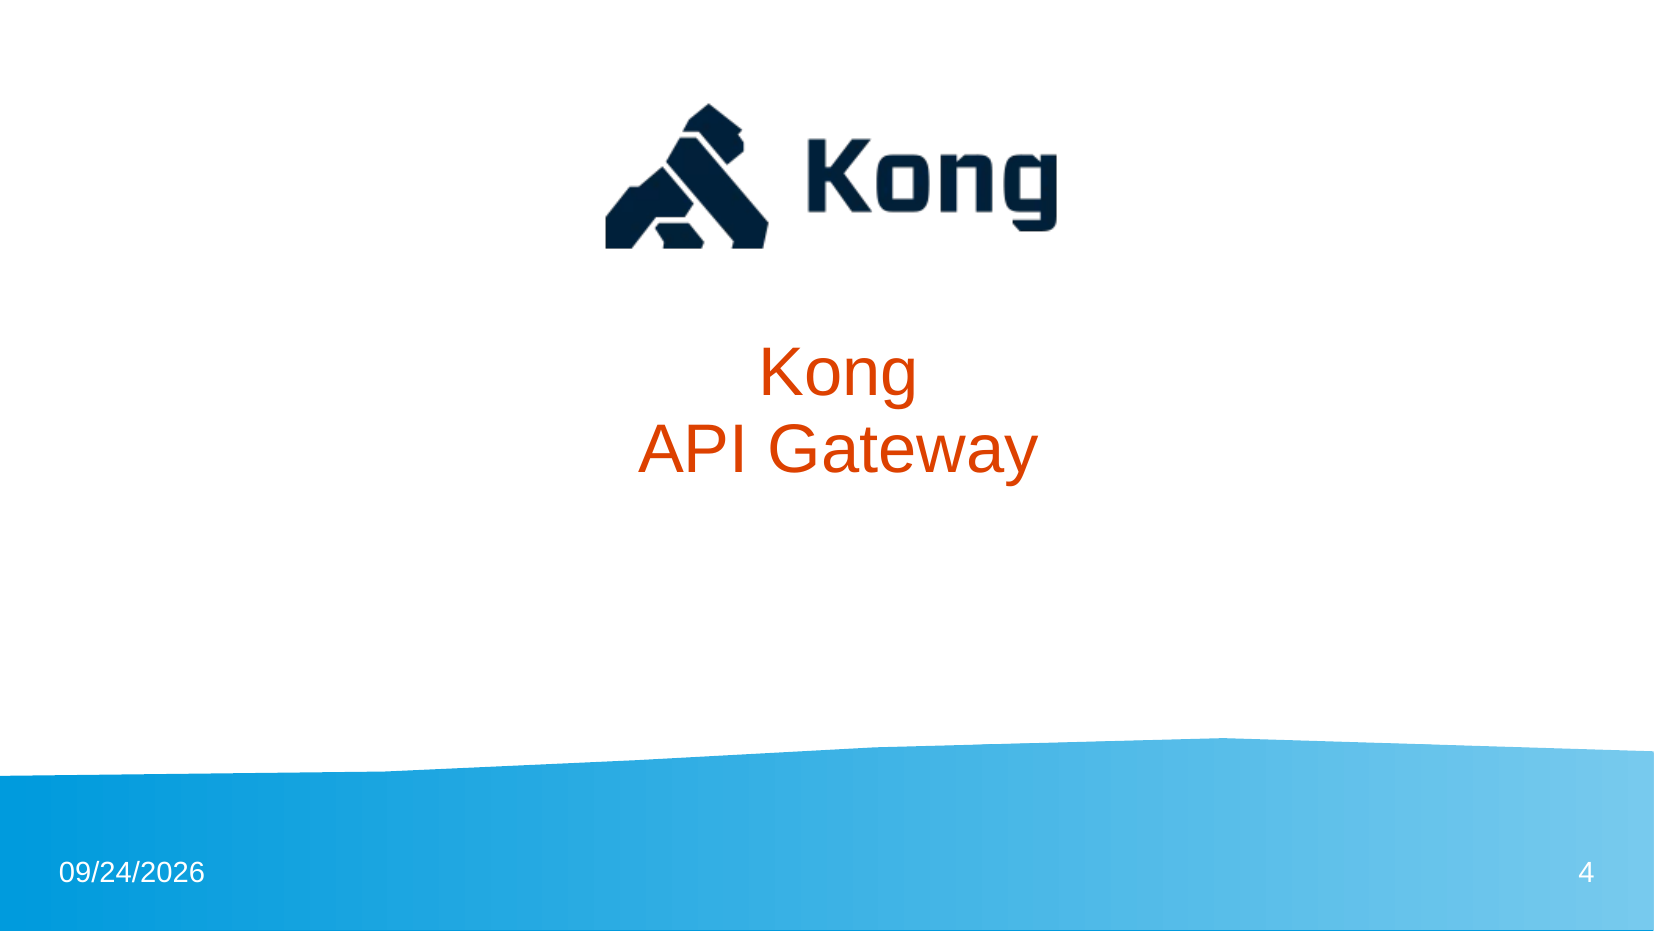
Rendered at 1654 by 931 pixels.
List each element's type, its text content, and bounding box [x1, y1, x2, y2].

title Kong API Gateway [100, 294, 1578, 526]
picture [584, 74, 1085, 282]
